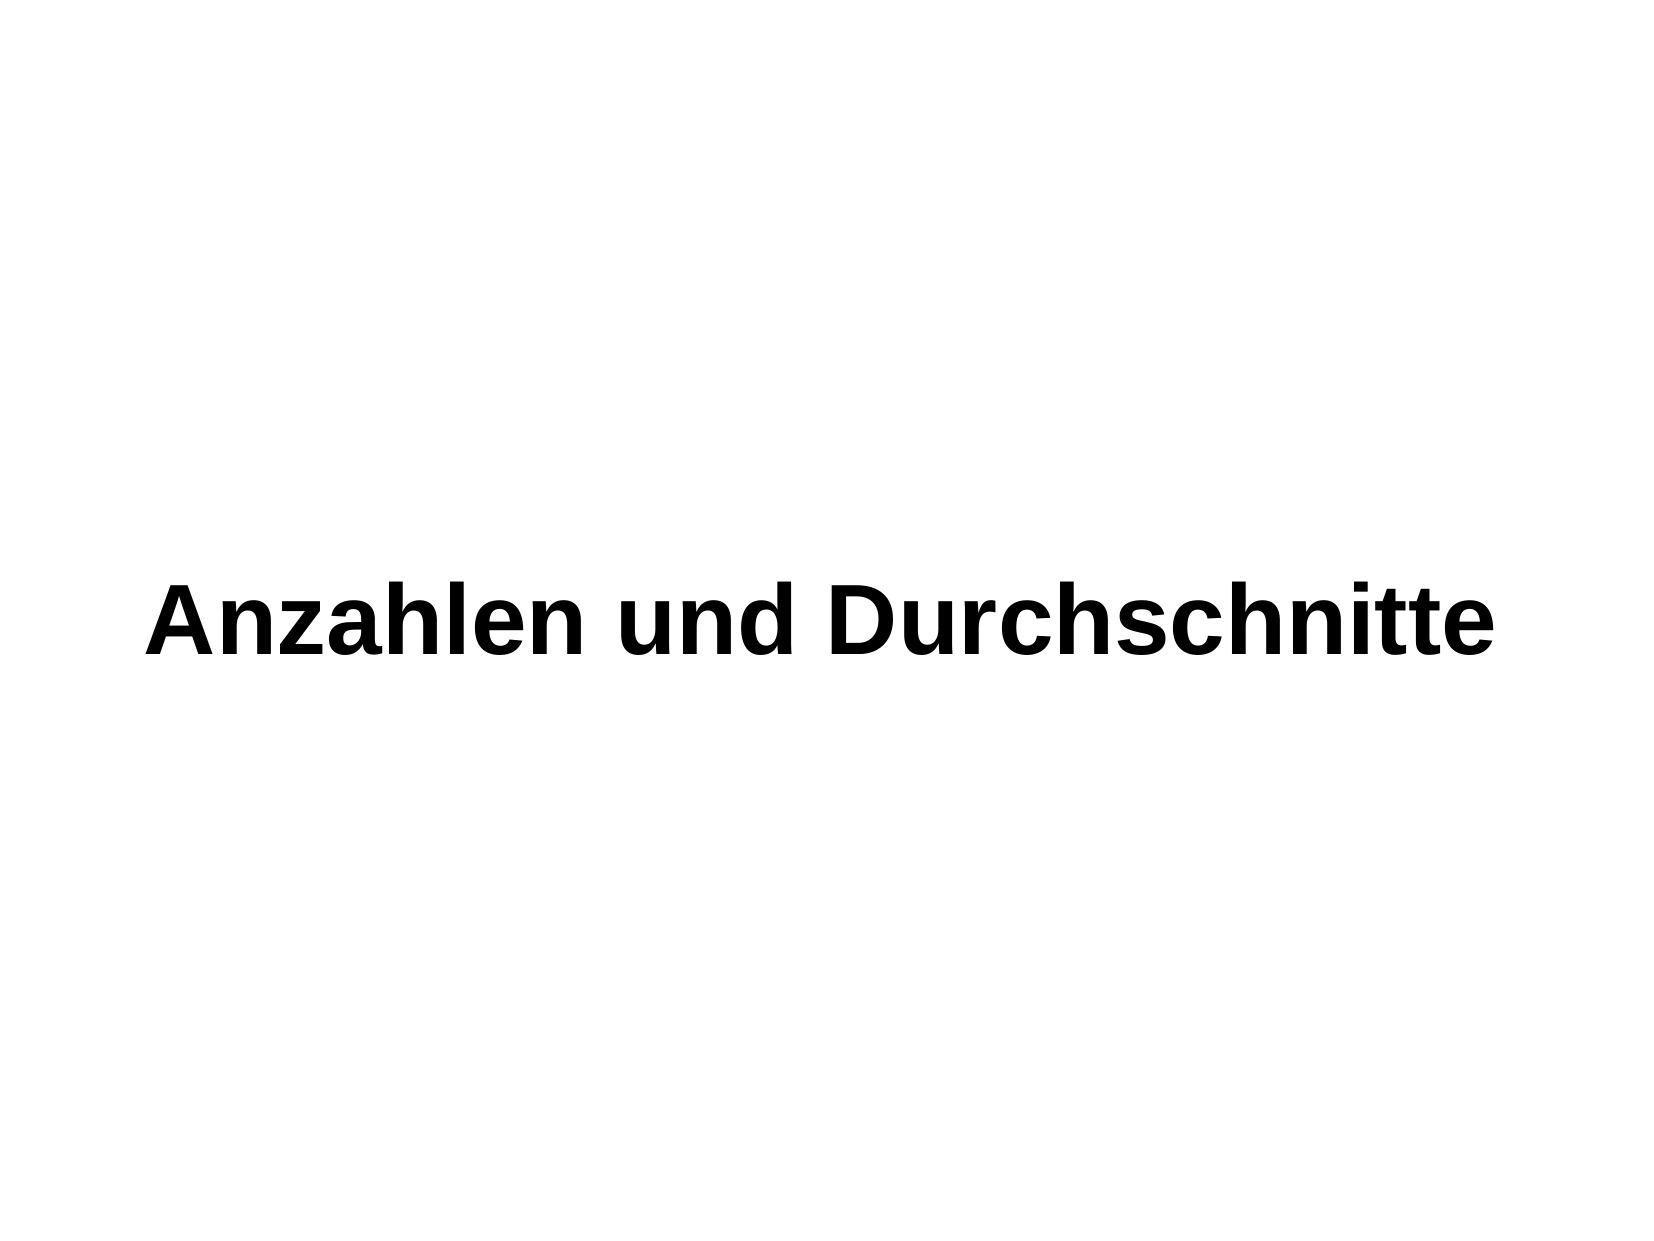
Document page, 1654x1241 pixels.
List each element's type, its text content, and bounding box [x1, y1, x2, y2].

title Anzahlen und Durchschnitte [76, 531, 1566, 709]
